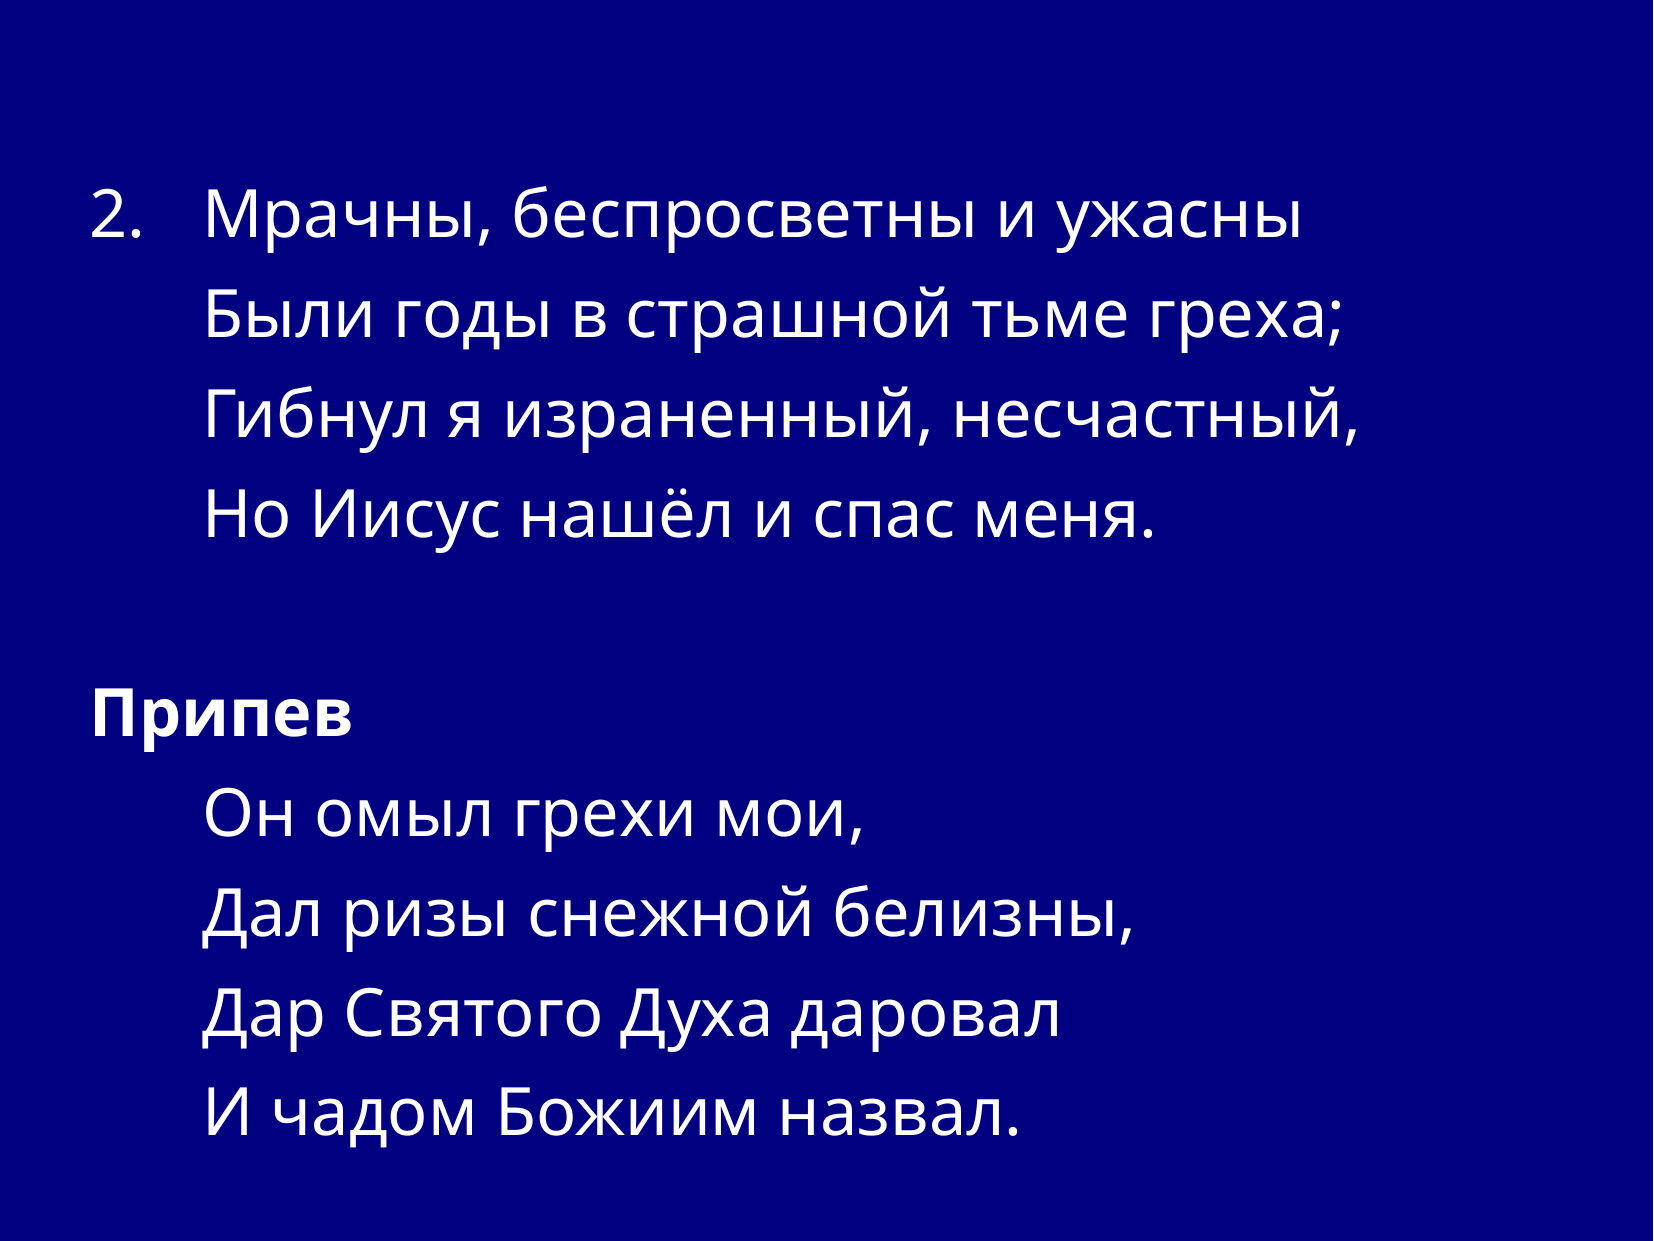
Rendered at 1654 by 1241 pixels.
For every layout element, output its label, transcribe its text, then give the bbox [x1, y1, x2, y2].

text_box 2. Мрачны, беспросветны и ужасны Были годы в страшной тьме греха; Гибнул я израненный, несчастный, Но Иисус нашёл и спас меня. Припев Он омыл грехи мои, Дал ризы снежной белизны, Дар Святого Духа даровал И чадом Божиим назвал. [75, 150, 1653, 1163]
